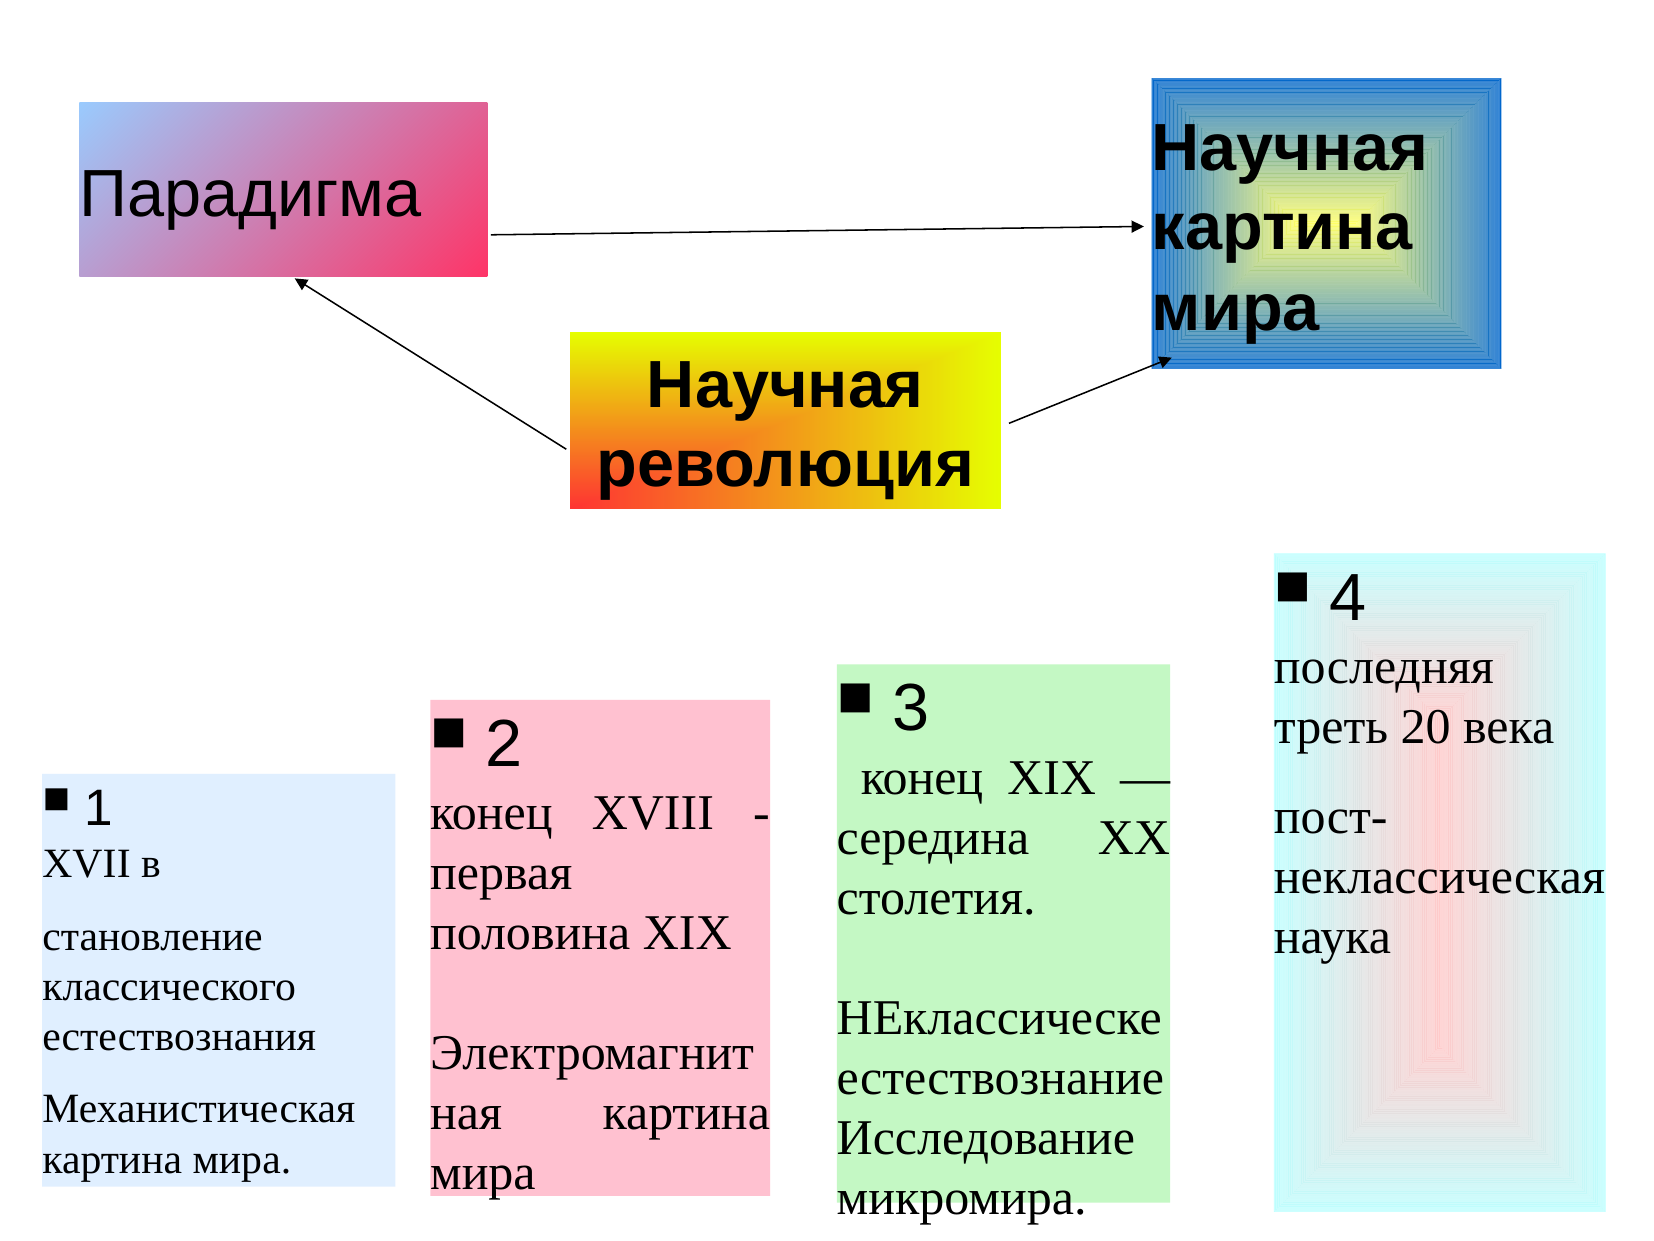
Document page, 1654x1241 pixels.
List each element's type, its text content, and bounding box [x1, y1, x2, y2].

list 1 XVII в становление классического естествознания Механистическая картина мира. [42, 773, 396, 1187]
title Научная революция [570, 332, 1001, 509]
text_box 3 конец XIX — середина XX столетия. НЕклассическе естествознание Исследование микромира. [836, 664, 1171, 1203]
text_box 2 конец XVIII - первая половина XIX Электромагнитная картина мира [430, 699, 771, 1196]
text_box Научная картина мира [1151, 78, 1502, 369]
text_box Парадигма [79, 102, 488, 277]
list 4 последняя треть 20 века пост-неклассическая наука [1273, 553, 1606, 1212]
